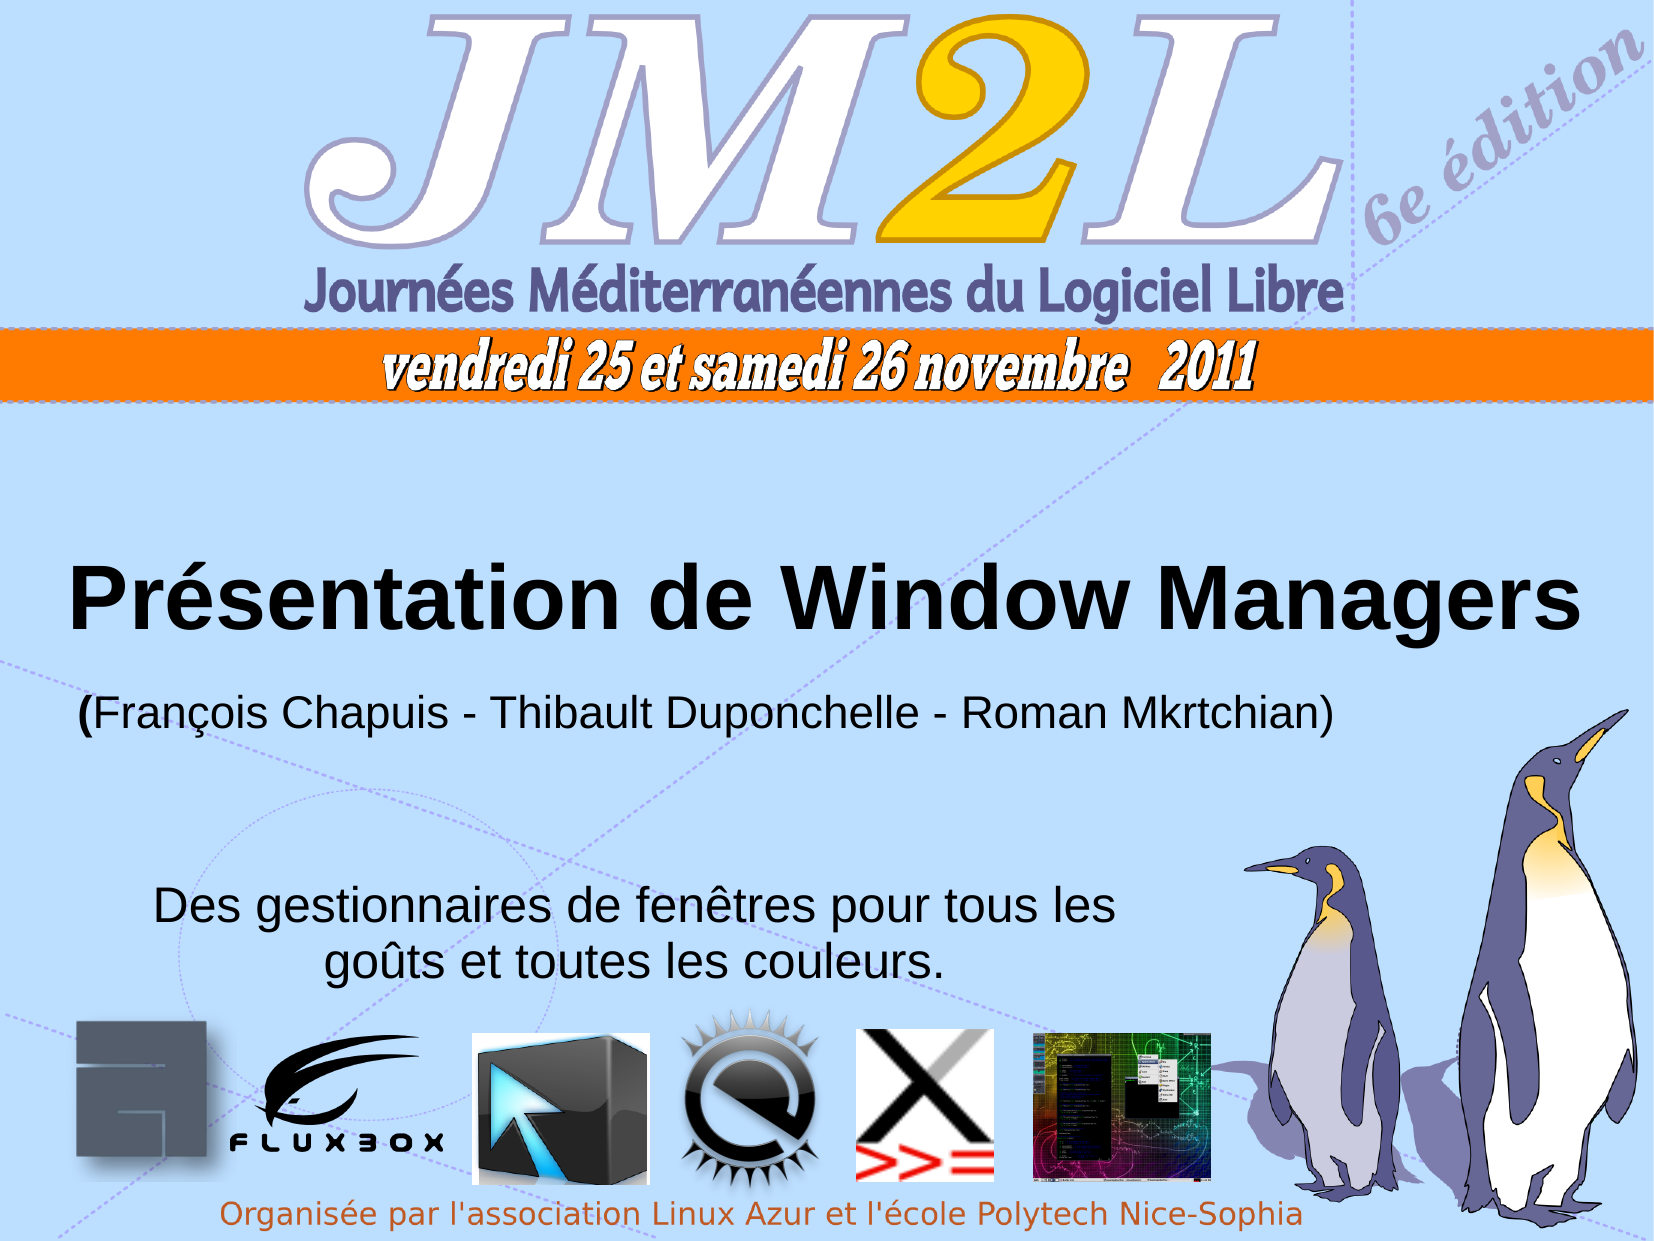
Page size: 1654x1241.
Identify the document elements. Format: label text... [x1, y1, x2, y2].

text_box (François Chapuis - Thibault Duponchelle - Roman Mkrtchian) [62, 679, 1123, 754]
title Présentation de Window Managers [59, 442, 1595, 827]
subtitle Des gestionnaires de fenêtres pour tous les goûts et toutes les couleurs. [118, 826, 1152, 1152]
picture [0, 0, 1654, 1241]
